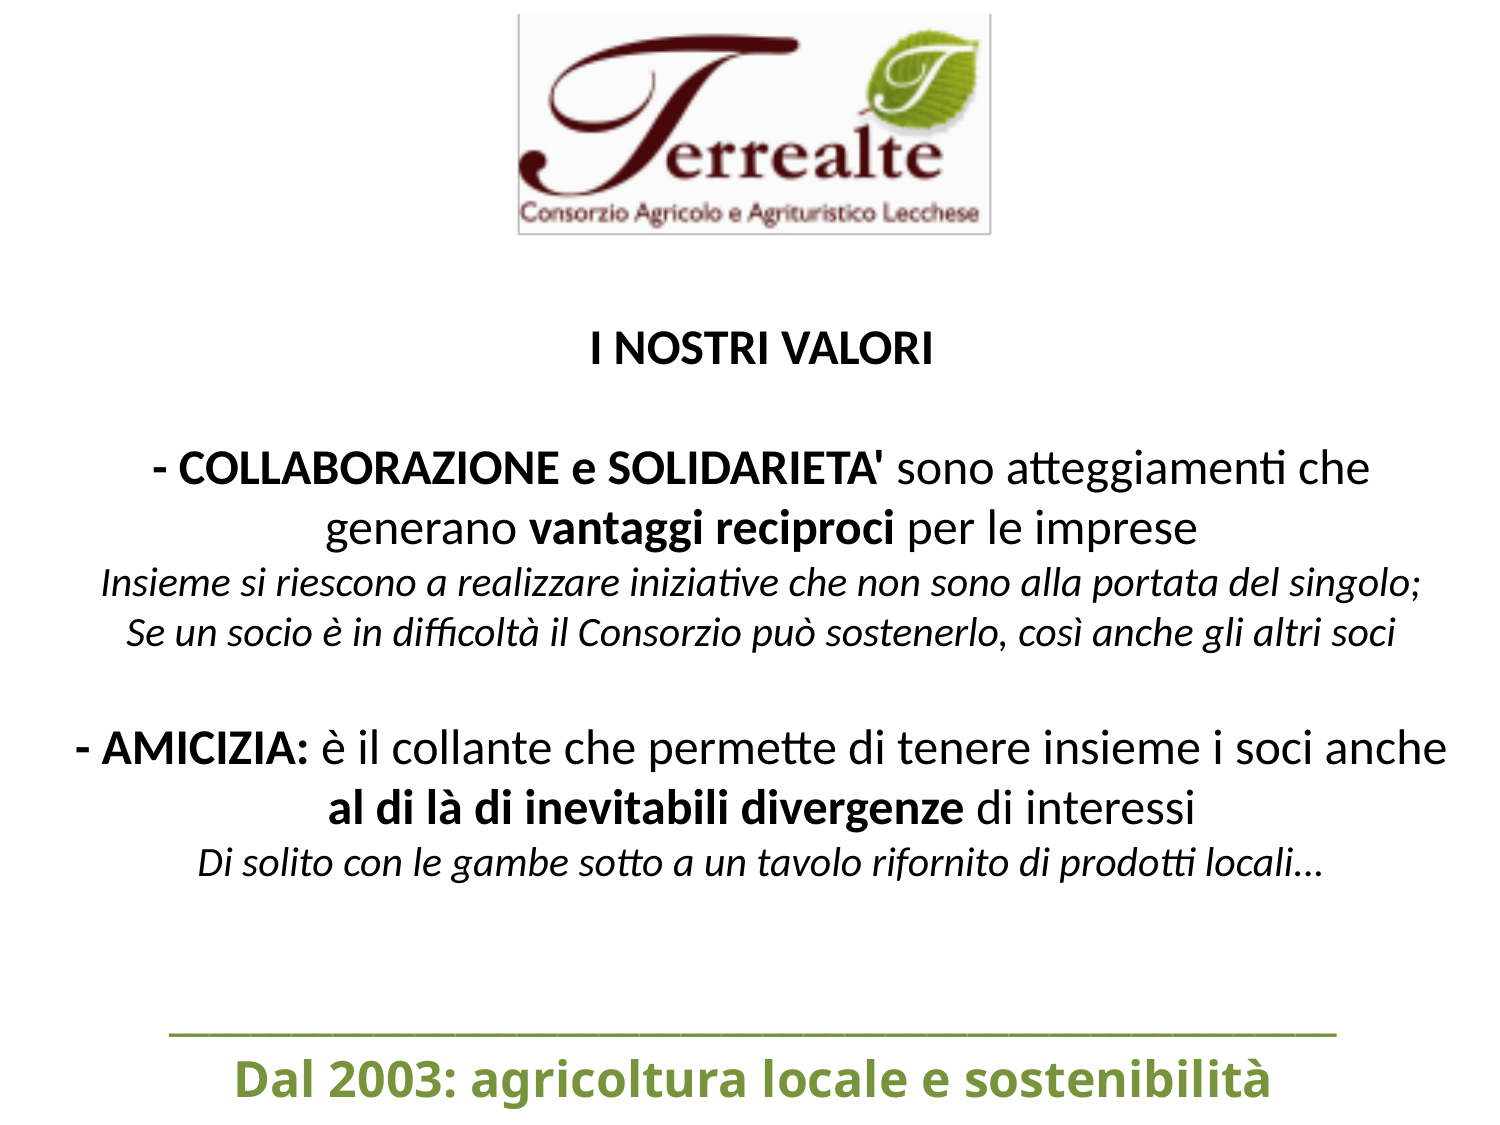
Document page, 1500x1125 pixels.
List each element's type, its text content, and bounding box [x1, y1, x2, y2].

picture [0, 14, 1500, 286]
title I NOSTRI VALORI - COLLABORAZIONE e SOLIDARIETA' sono atteggiamenti che generano vantaggi reciproci per le imprese Insieme si riescono a realizzare iniziative che non sono alla portata del singolo; Se un socio è in difficoltà il Consorzio può sostenerlo, così anche gli altri soci - AMICIZIA: è il collante che permette di tenere insieme i soci anche al di là di inevitabili divergenze di interessi Di solito con le gambe sotto a un tavolo rifornito di prodotti locali... [59, 307, 1465, 968]
text_box _________________________________________________________ Dal 2003: agricoltura locale e sostenibilità [6, 968, 1500, 1120]
